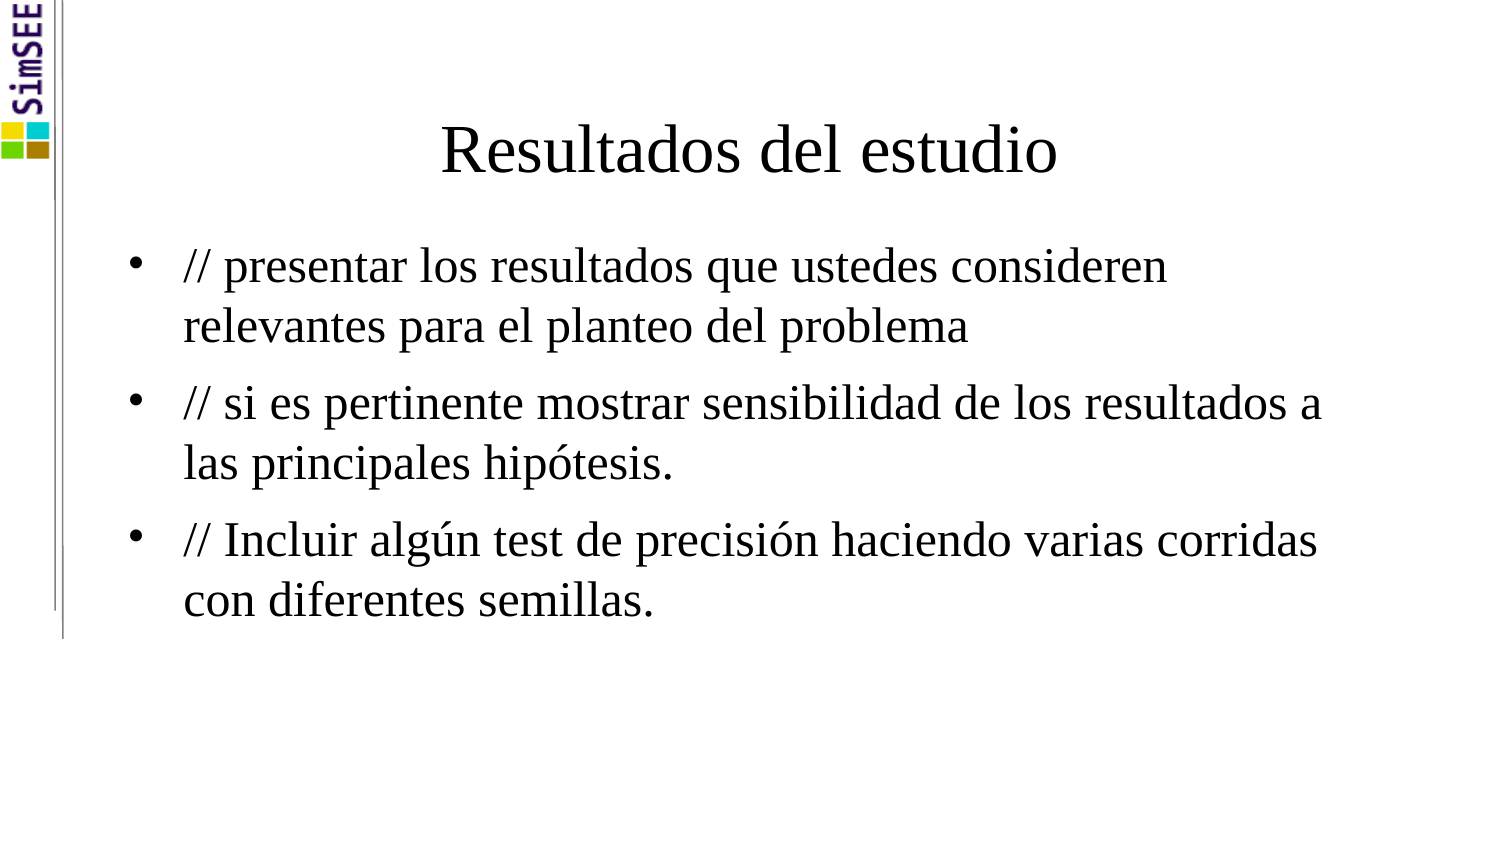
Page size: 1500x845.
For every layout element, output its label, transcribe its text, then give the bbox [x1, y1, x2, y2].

list // presentar los resultados que ustedes consideren relevantes para el planteo del problema // si es pertinente mostrar sensibilidad de los resultados a las principales hipótesis. // Incluir algún test de precisión haciendo varias corridas con diferentes semillas. [112, 225, 1388, 732]
title Resultados del estudio [112, 75, 1388, 216]
picture [0, 3, 52, 116]
picture [0, 121, 51, 160]
